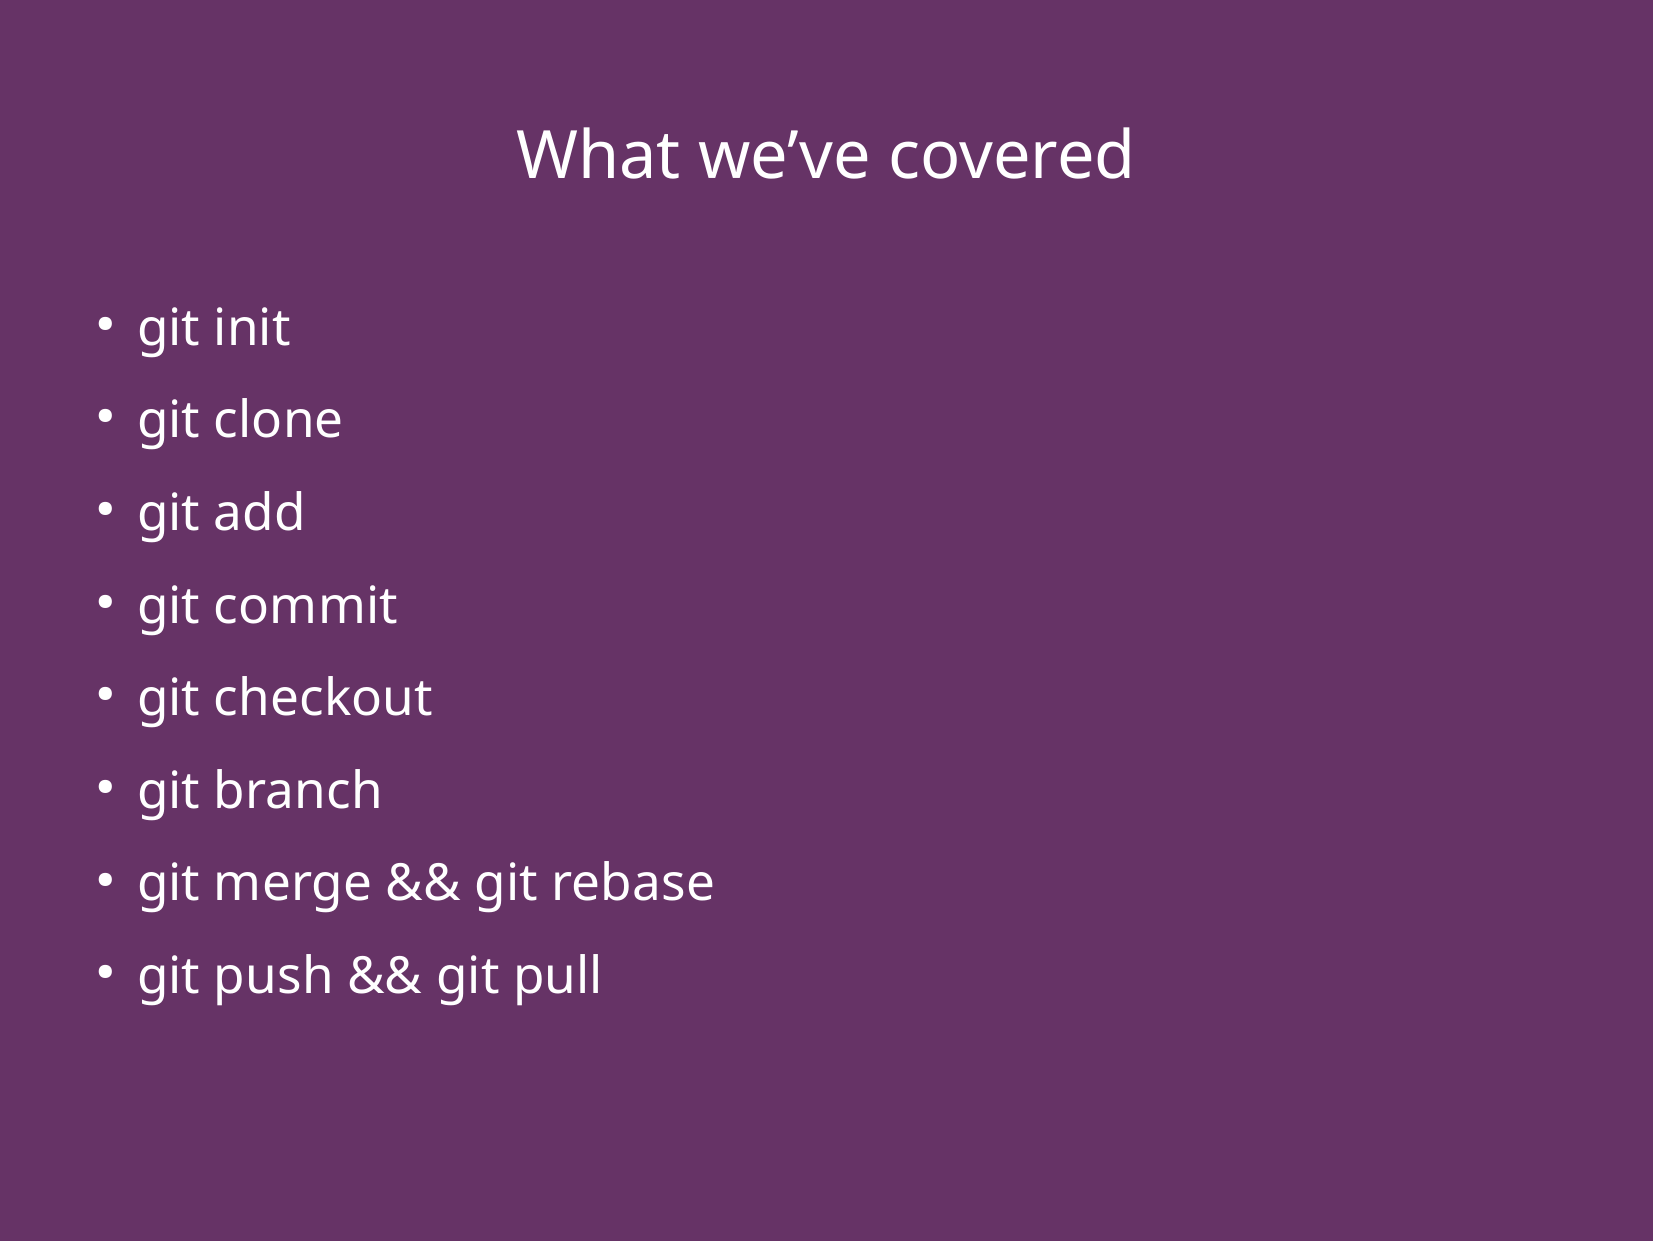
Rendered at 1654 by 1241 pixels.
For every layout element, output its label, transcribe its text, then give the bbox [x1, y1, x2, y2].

list git init git clone git add git commit git checkout git branch git merge && git rebase git push && git pull [82, 290, 1571, 1010]
title What we’ve covered [82, 49, 1571, 257]
